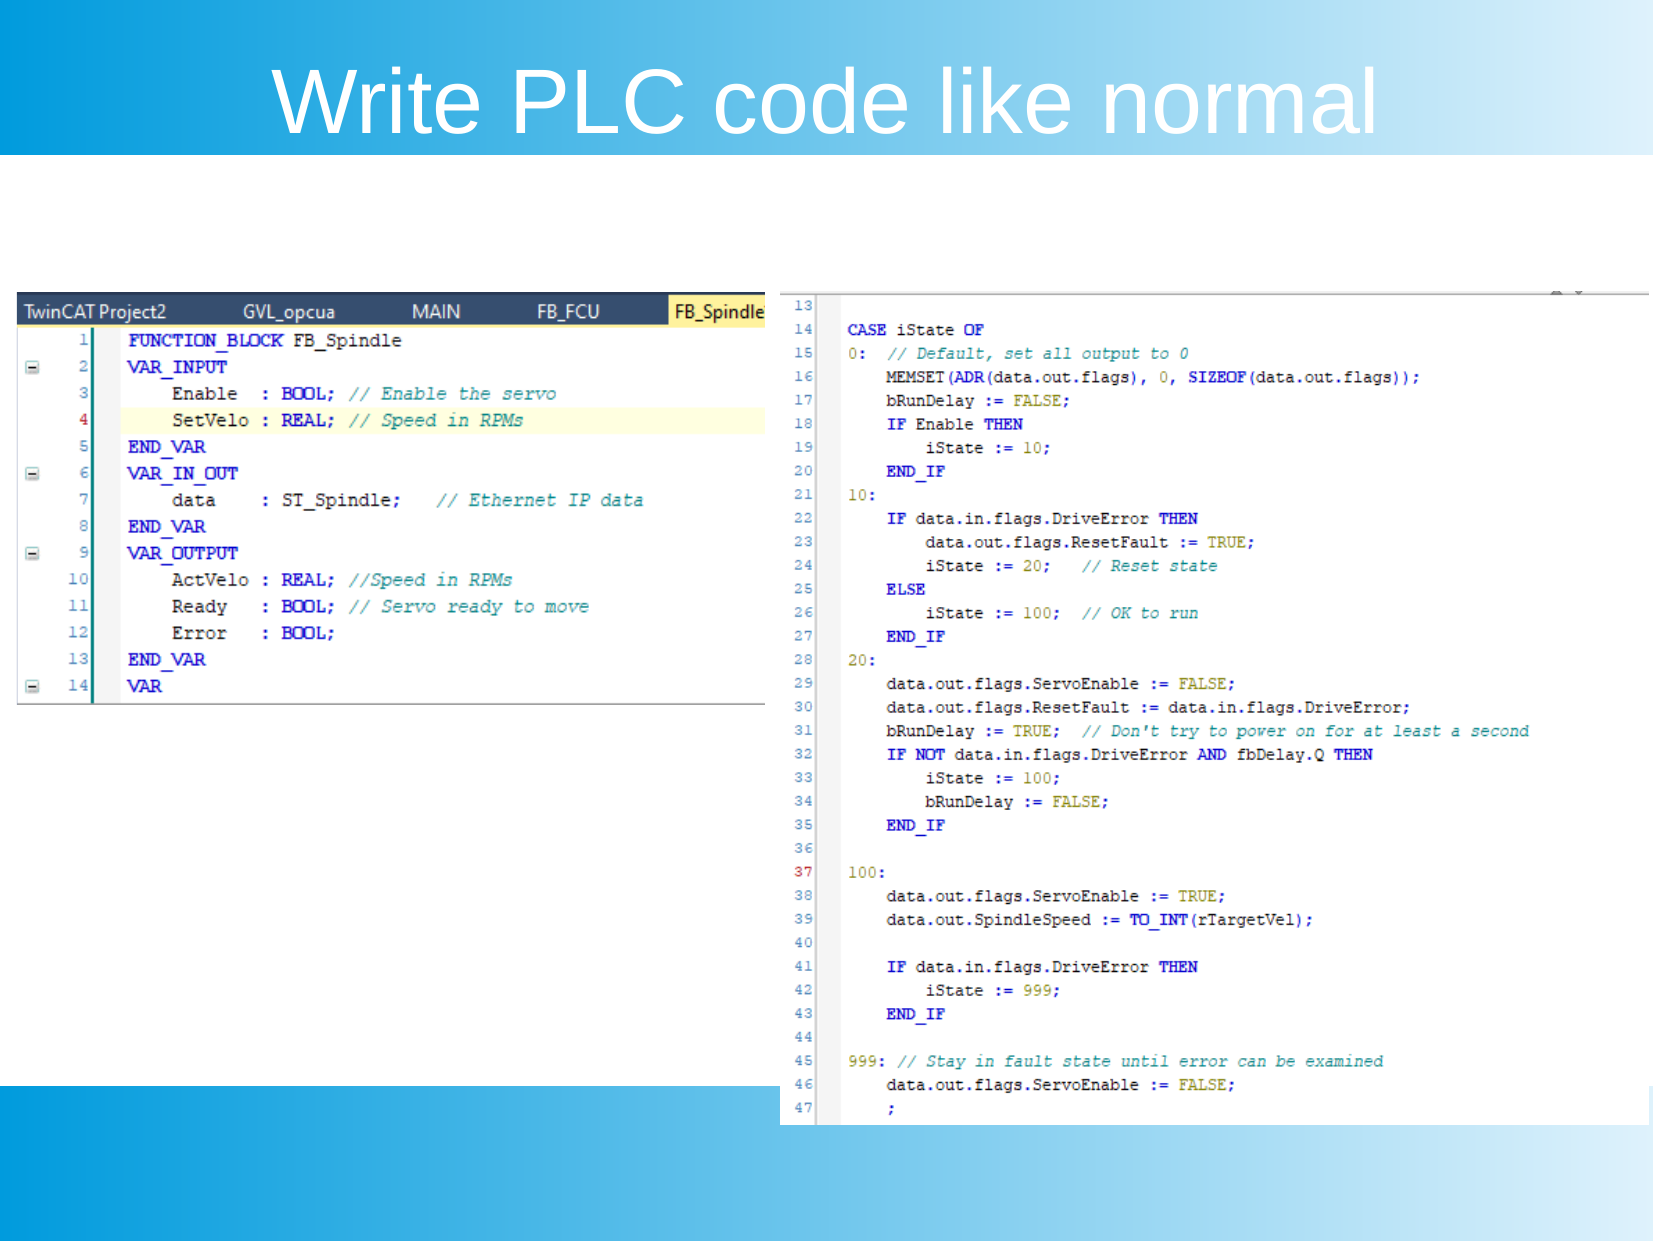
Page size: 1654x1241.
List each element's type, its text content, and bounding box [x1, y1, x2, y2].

picture [780, 291, 1649, 1126]
picture [16, 292, 766, 706]
title Write PLC code like normal [82, 49, 1571, 155]
